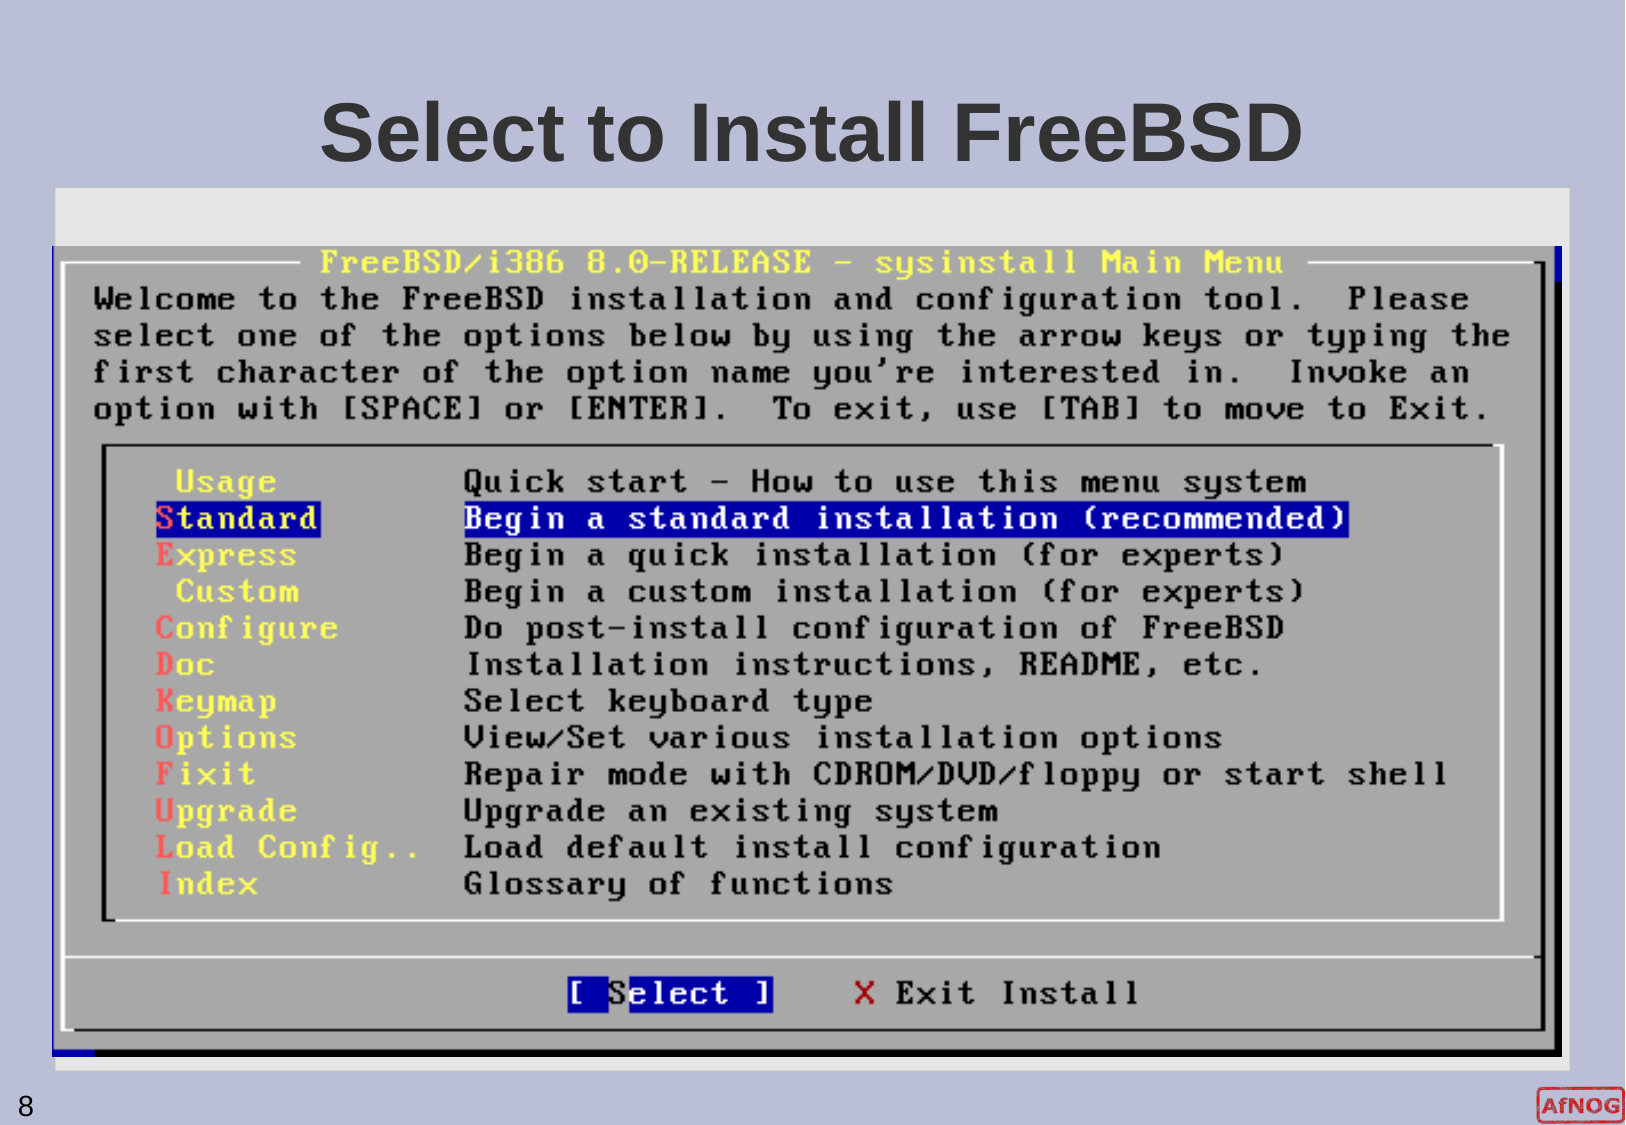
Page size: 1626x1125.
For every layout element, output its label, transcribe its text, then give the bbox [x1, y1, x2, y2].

picture [1535, 1085, 1626, 1125]
picture [52, 246, 1562, 1057]
text_box Select to Install FreeBSD [54, 44, 1571, 215]
